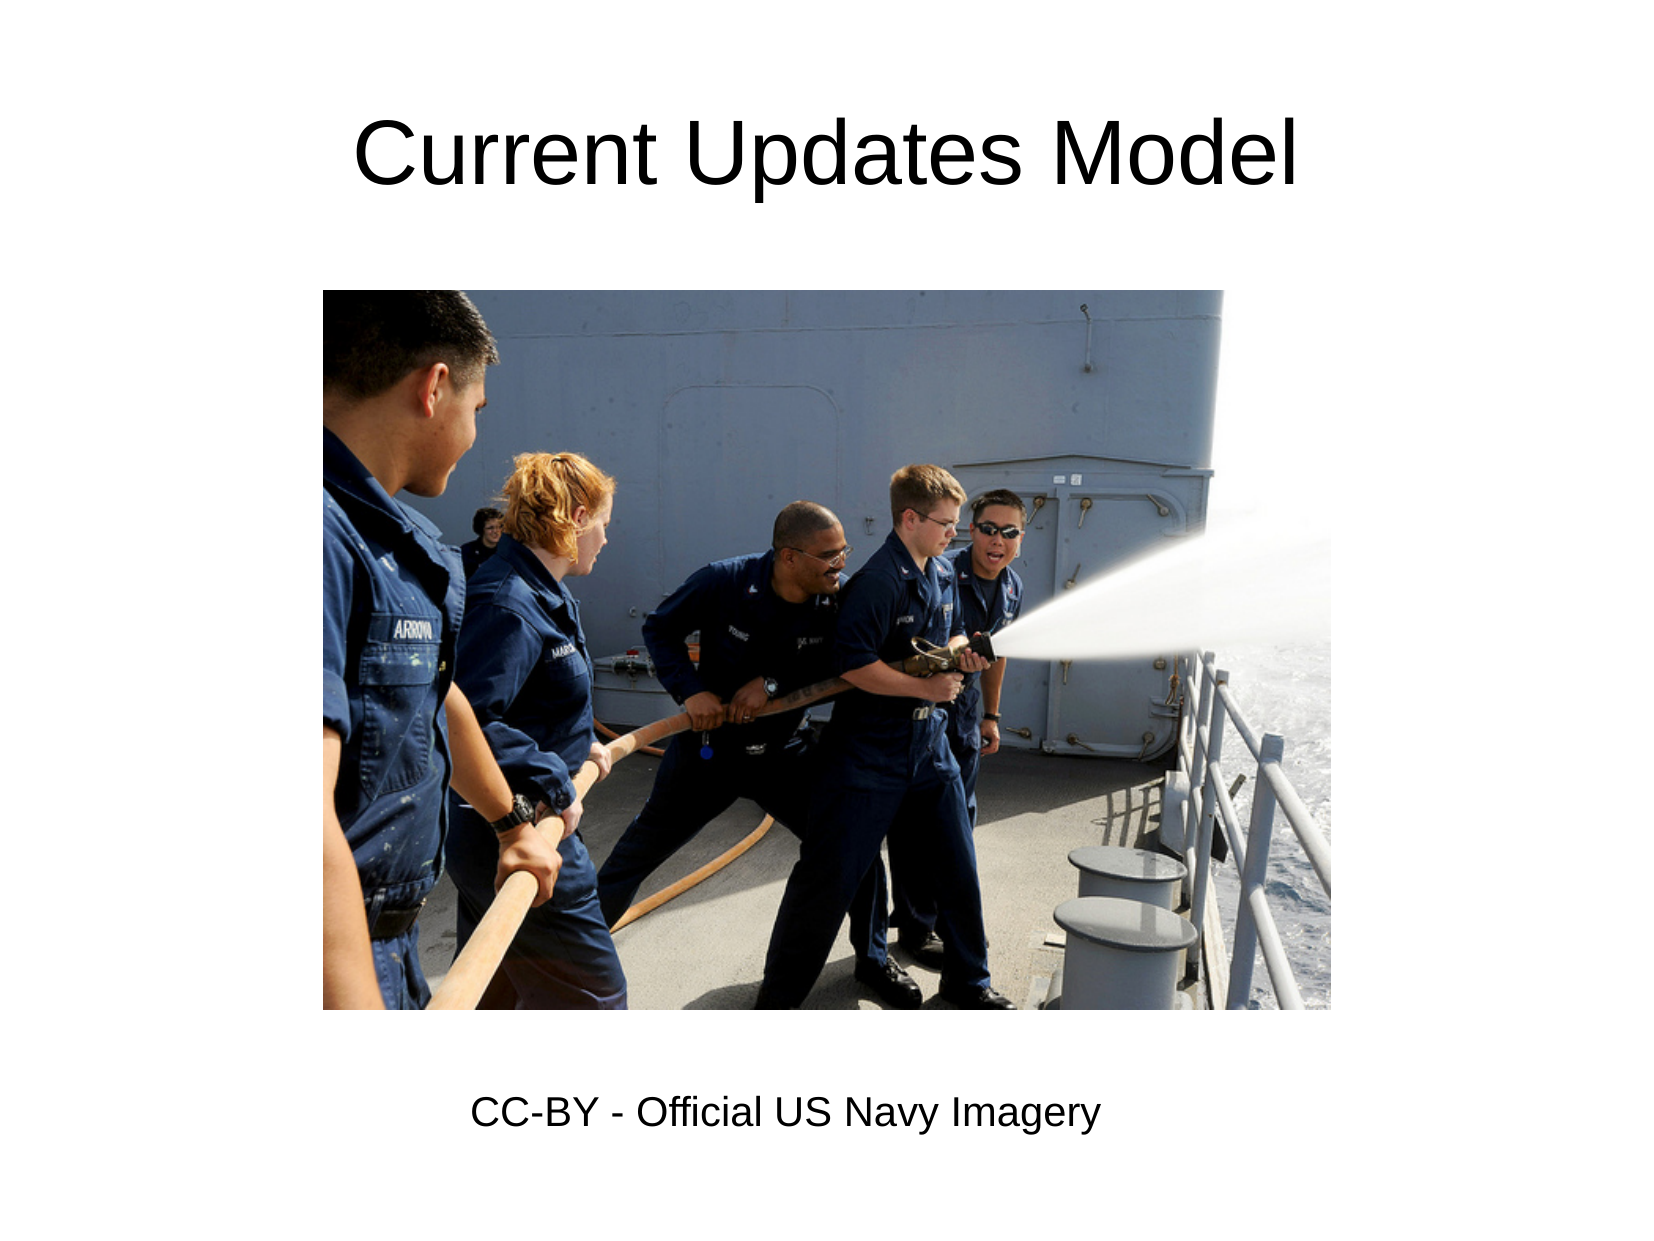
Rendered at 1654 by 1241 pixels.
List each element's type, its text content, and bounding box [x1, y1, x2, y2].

title CC-BY - Official US Navy Imagery [41, 1007, 1531, 1216]
title Current Updates Model [82, 49, 1571, 257]
picture [323, 290, 1331, 1007]
